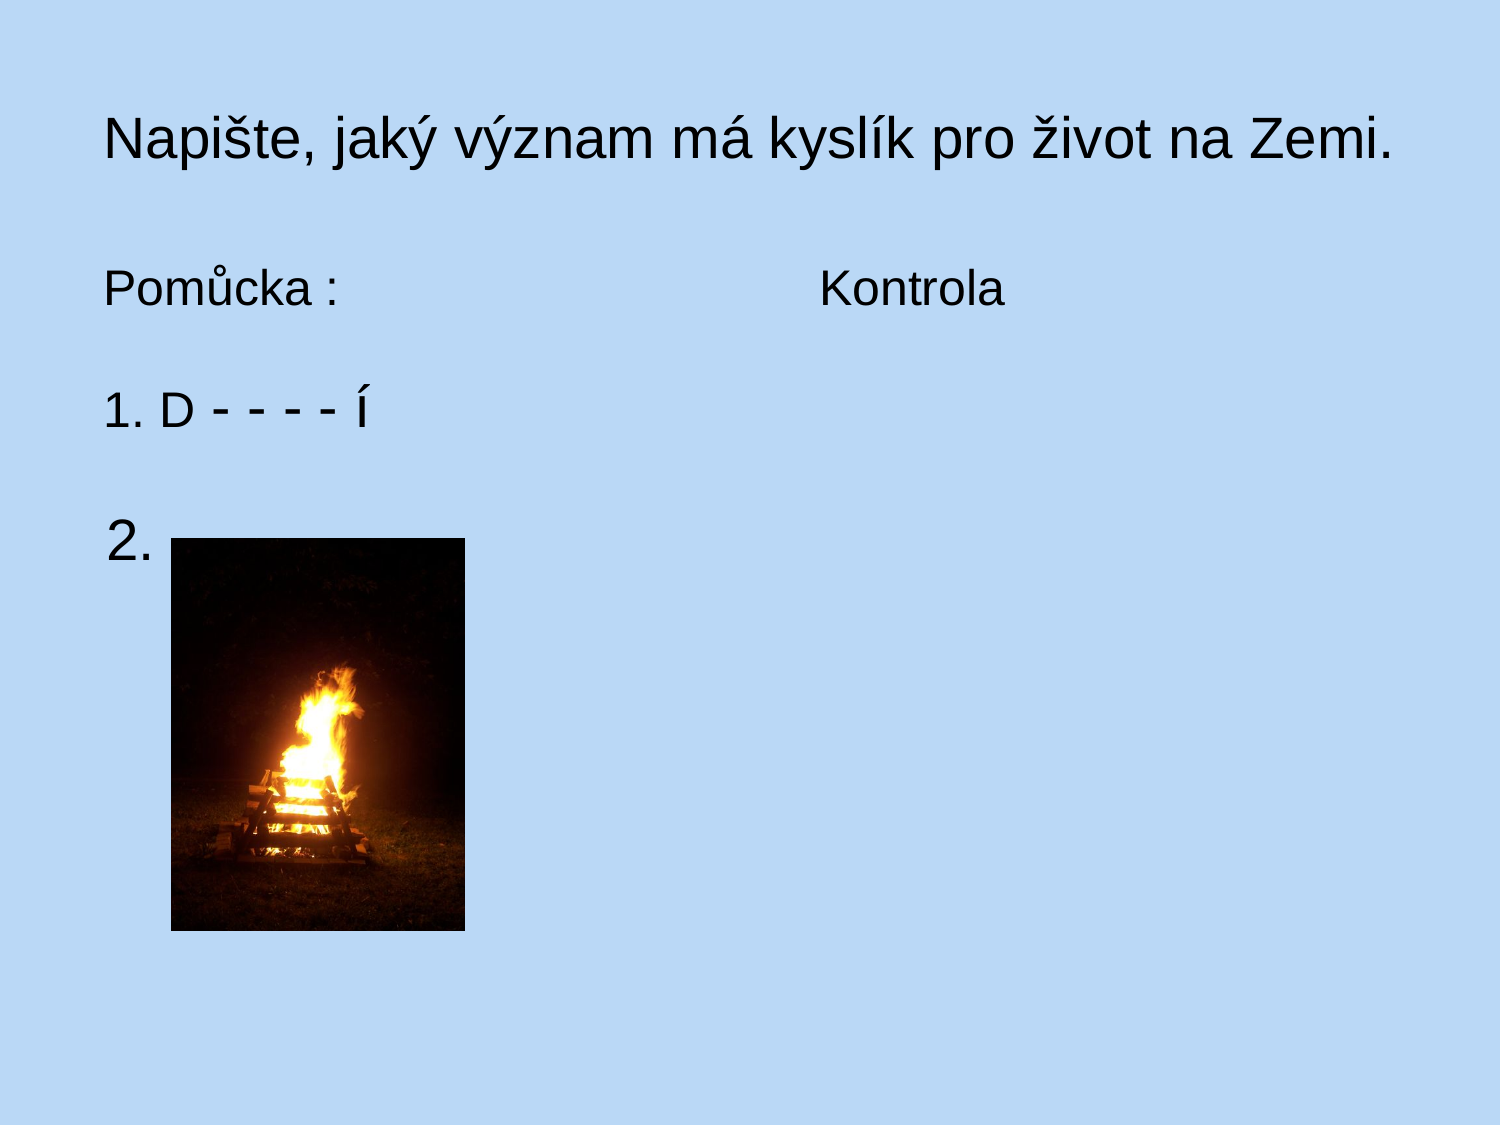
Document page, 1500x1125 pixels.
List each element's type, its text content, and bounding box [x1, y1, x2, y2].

list Pomůcka : 1. D - - - - í 2. [75, 262, 738, 1006]
title Napište, jaký význam má kyslík pro život na Zemi. [75, 45, 1426, 233]
list Kontrola Dýchání Hoření [762, 262, 1426, 1006]
text_box [171, 538, 465, 931]
